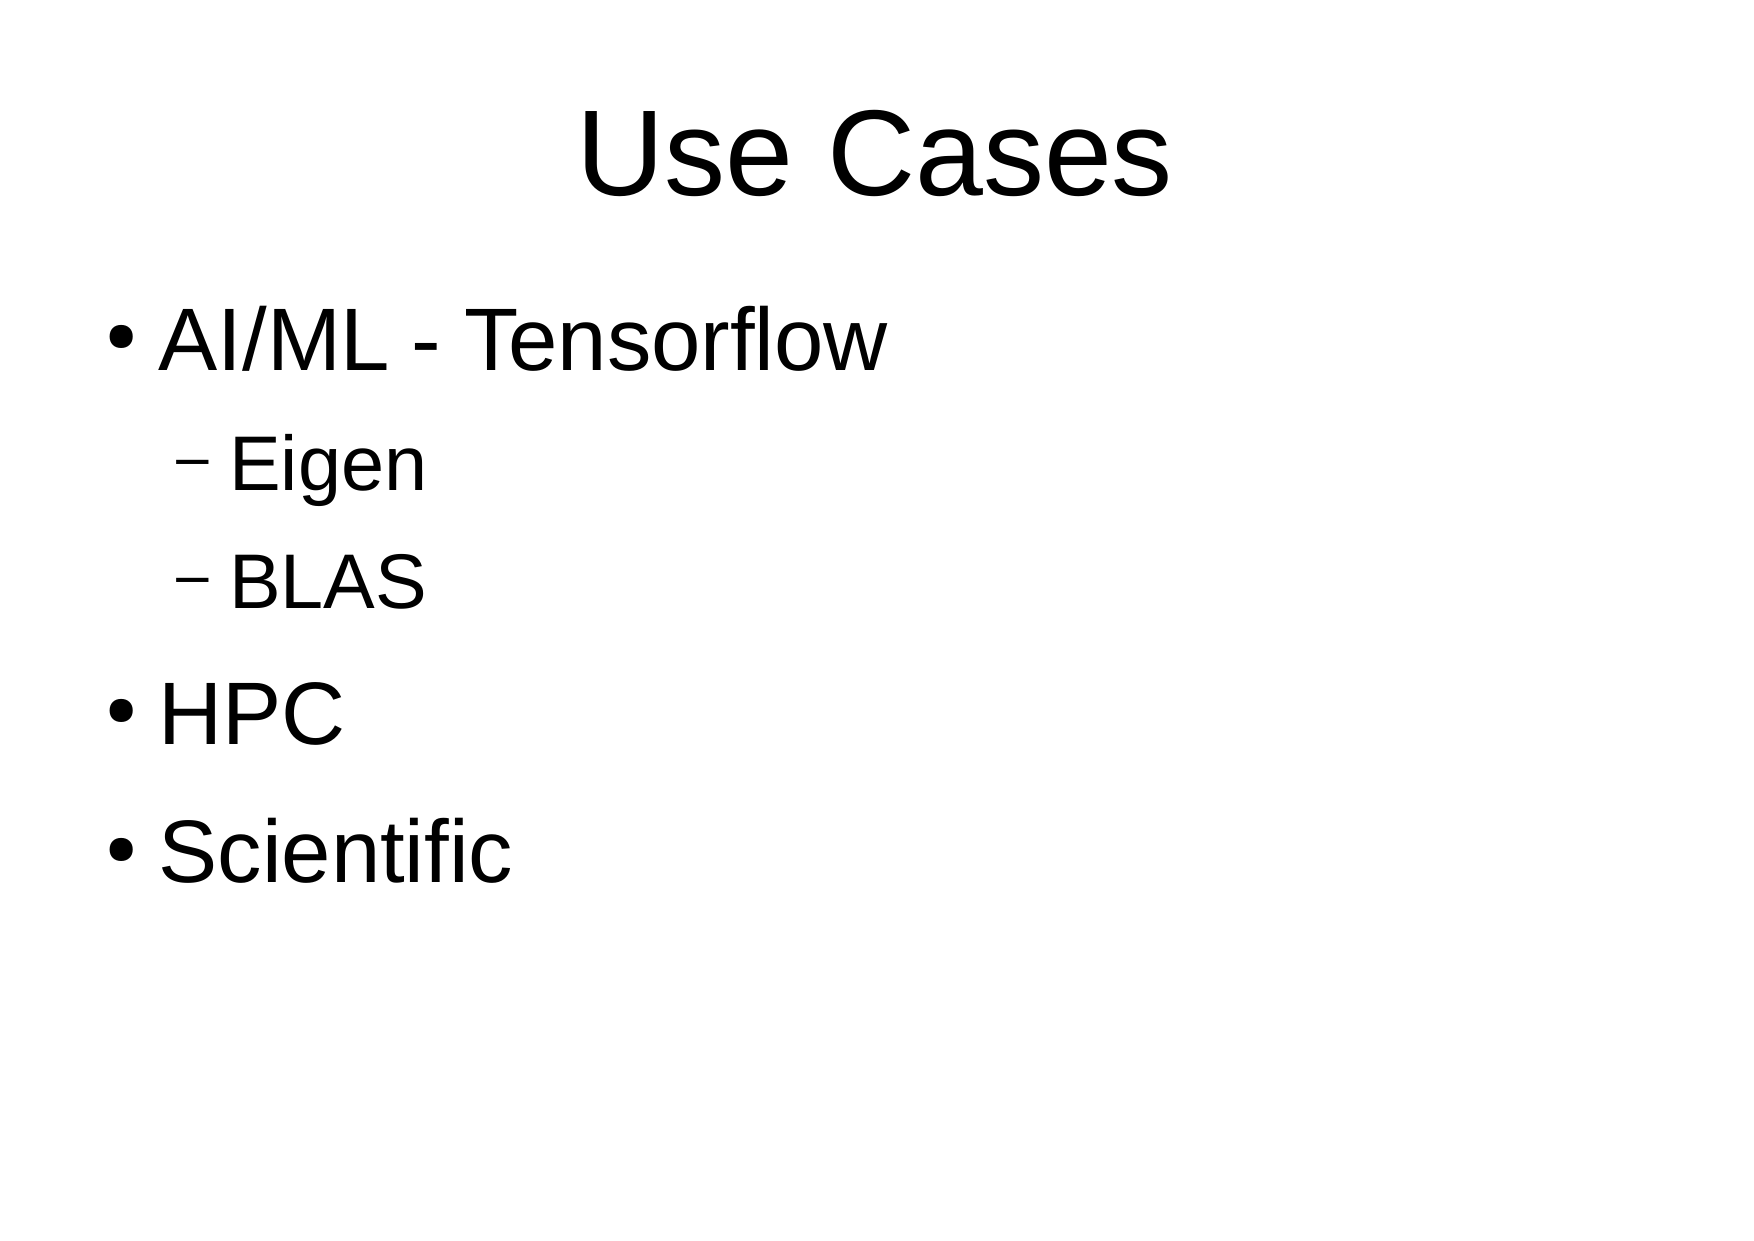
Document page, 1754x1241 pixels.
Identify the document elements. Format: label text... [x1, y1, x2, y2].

list AI/ML - Tensorflow Eigen BLAS HPC Scientific [87, 289, 1667, 1010]
title Use Cases [87, 49, 1667, 257]
